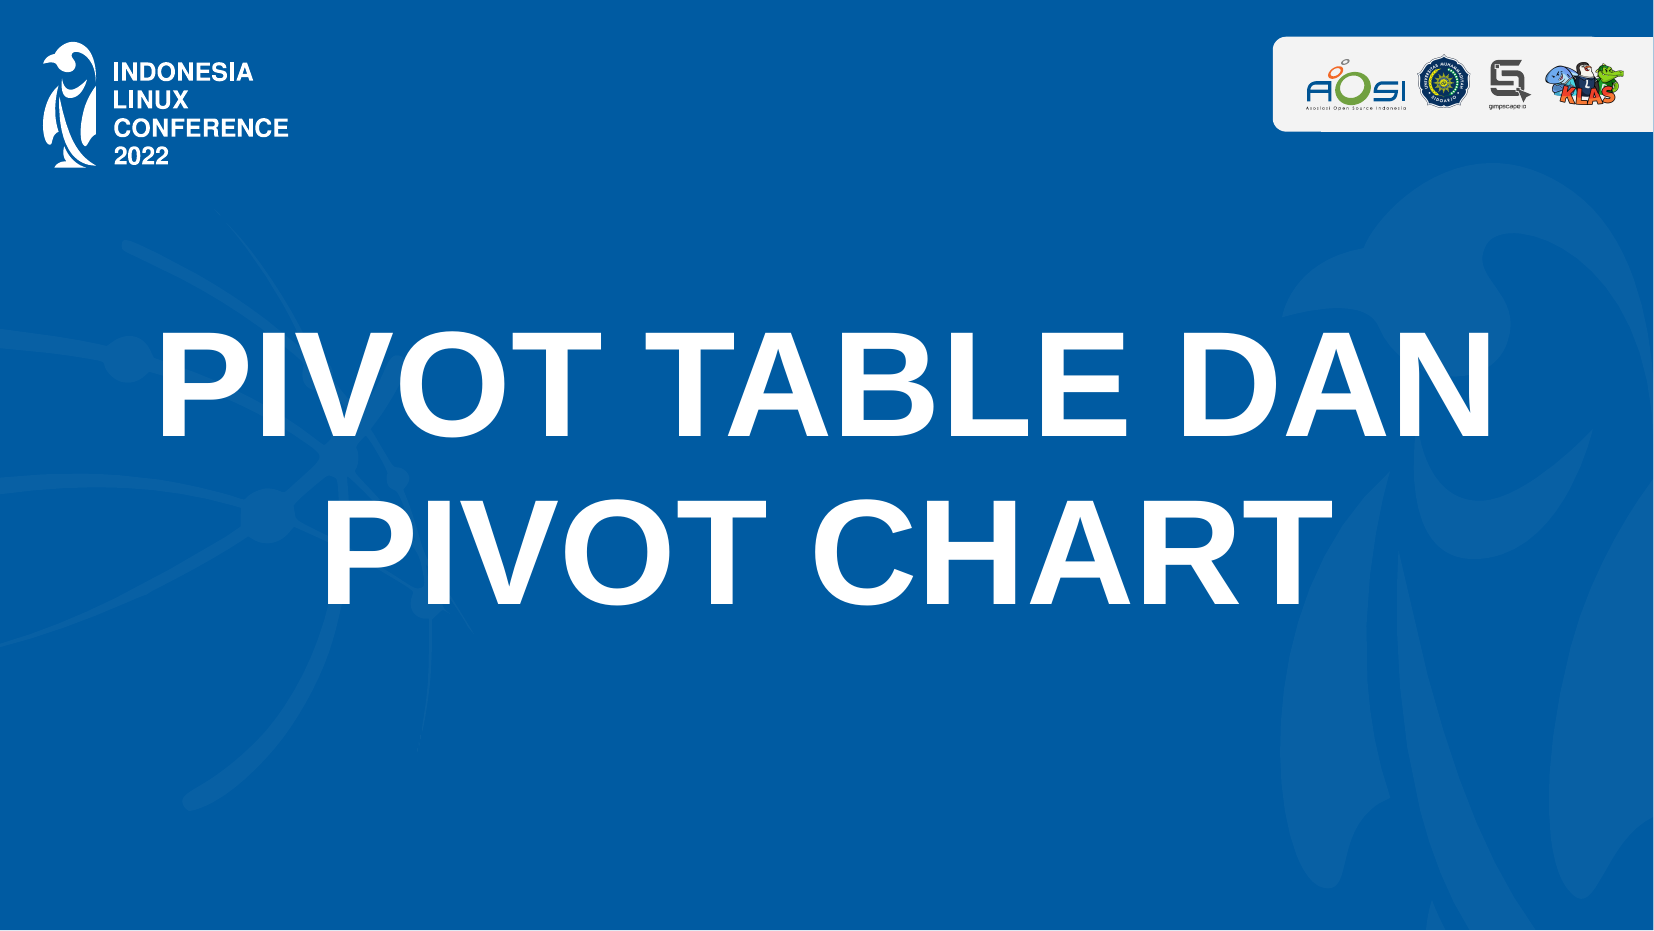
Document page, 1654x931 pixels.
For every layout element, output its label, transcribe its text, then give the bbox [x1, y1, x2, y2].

picture [1417, 54, 1471, 108]
picture [1545, 62, 1624, 105]
text_box PIVOT TABLE DAN PIVOT CHART [138, 293, 1516, 644]
